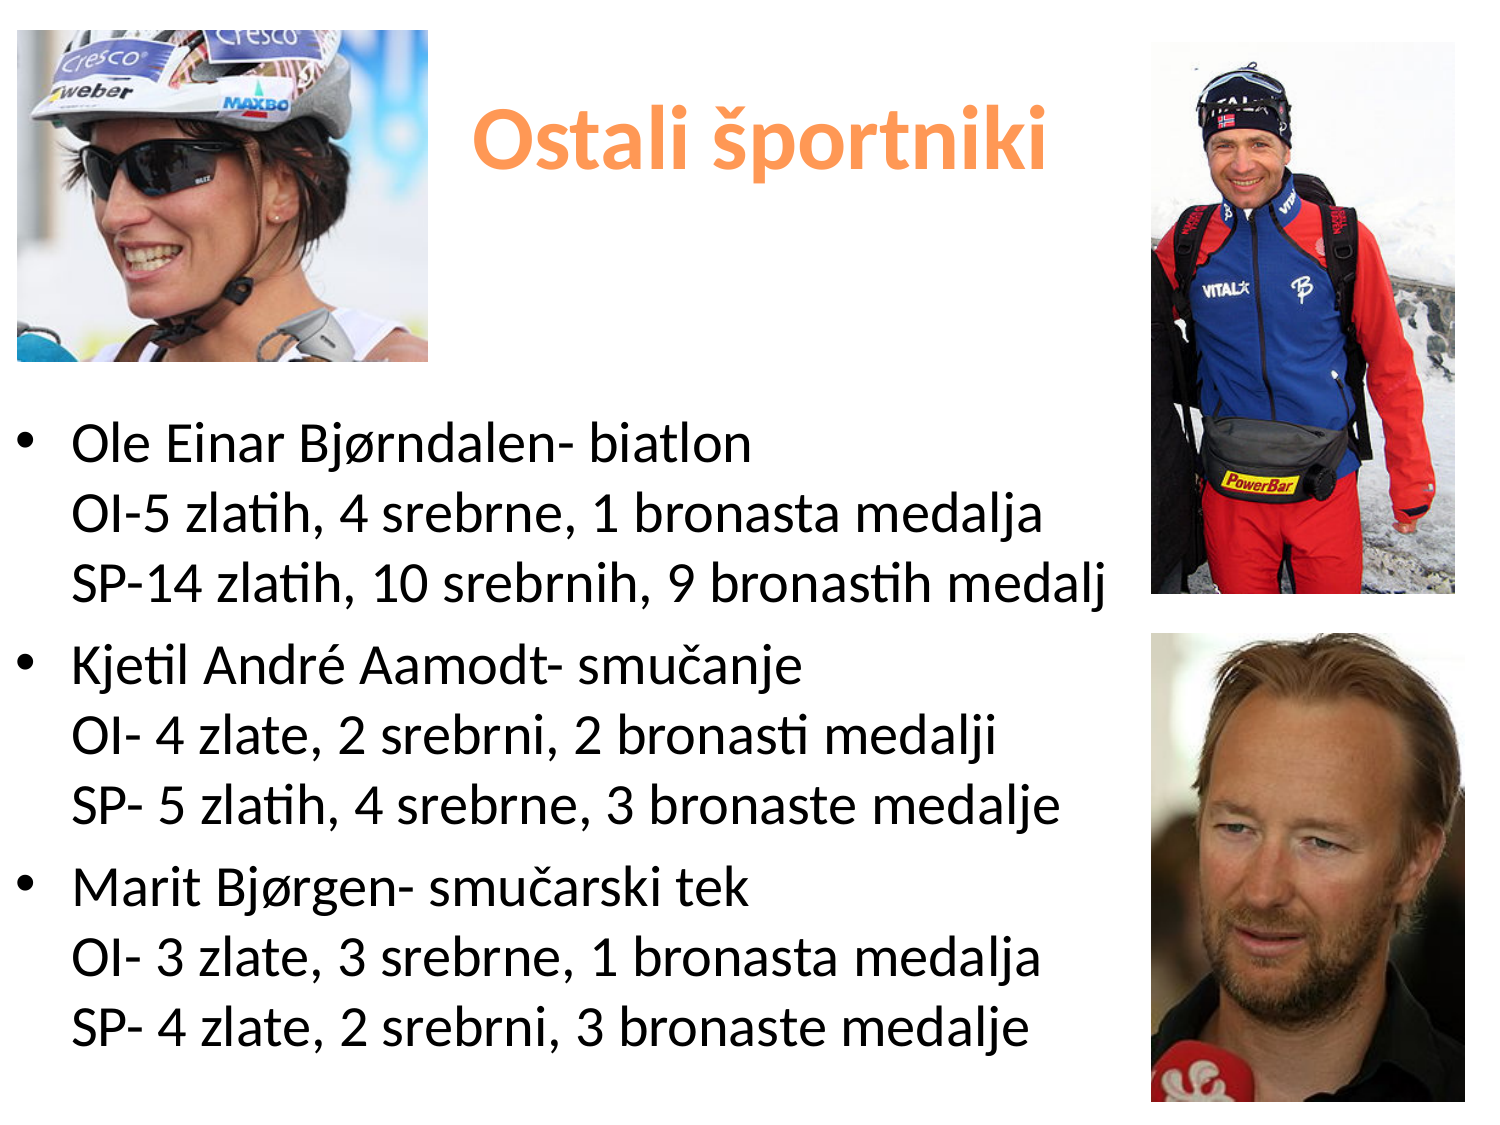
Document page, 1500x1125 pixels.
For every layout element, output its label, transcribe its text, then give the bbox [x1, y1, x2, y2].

picture [1151, 42, 1455, 594]
picture [1329, 633, 1465, 1102]
picture [17, 30, 428, 362]
list Ole Einar Bjørndalen- biatlon OI-5 zlatih, 4 srebrne, 1 bronasta medalja SP-14 zlatih, 10 srebrnih, 9 bronastih medalj Kjetil André Aamodt- smučanje OI- 4 zlate, 2 srebrni, 2 bronasti medalji SP- 5 zlatih, 4 srebrne, 3 bronaste medalje Marit Bjørgen- smučarski tek OI- 3 zlate, 3 srebrne, 1 bronasta medalja SP- 4 zlate, 2 srebrni, 3 bronaste medalje [0, 397, 1329, 1125]
title Ostali športniki [428, 45, 1151, 220]
